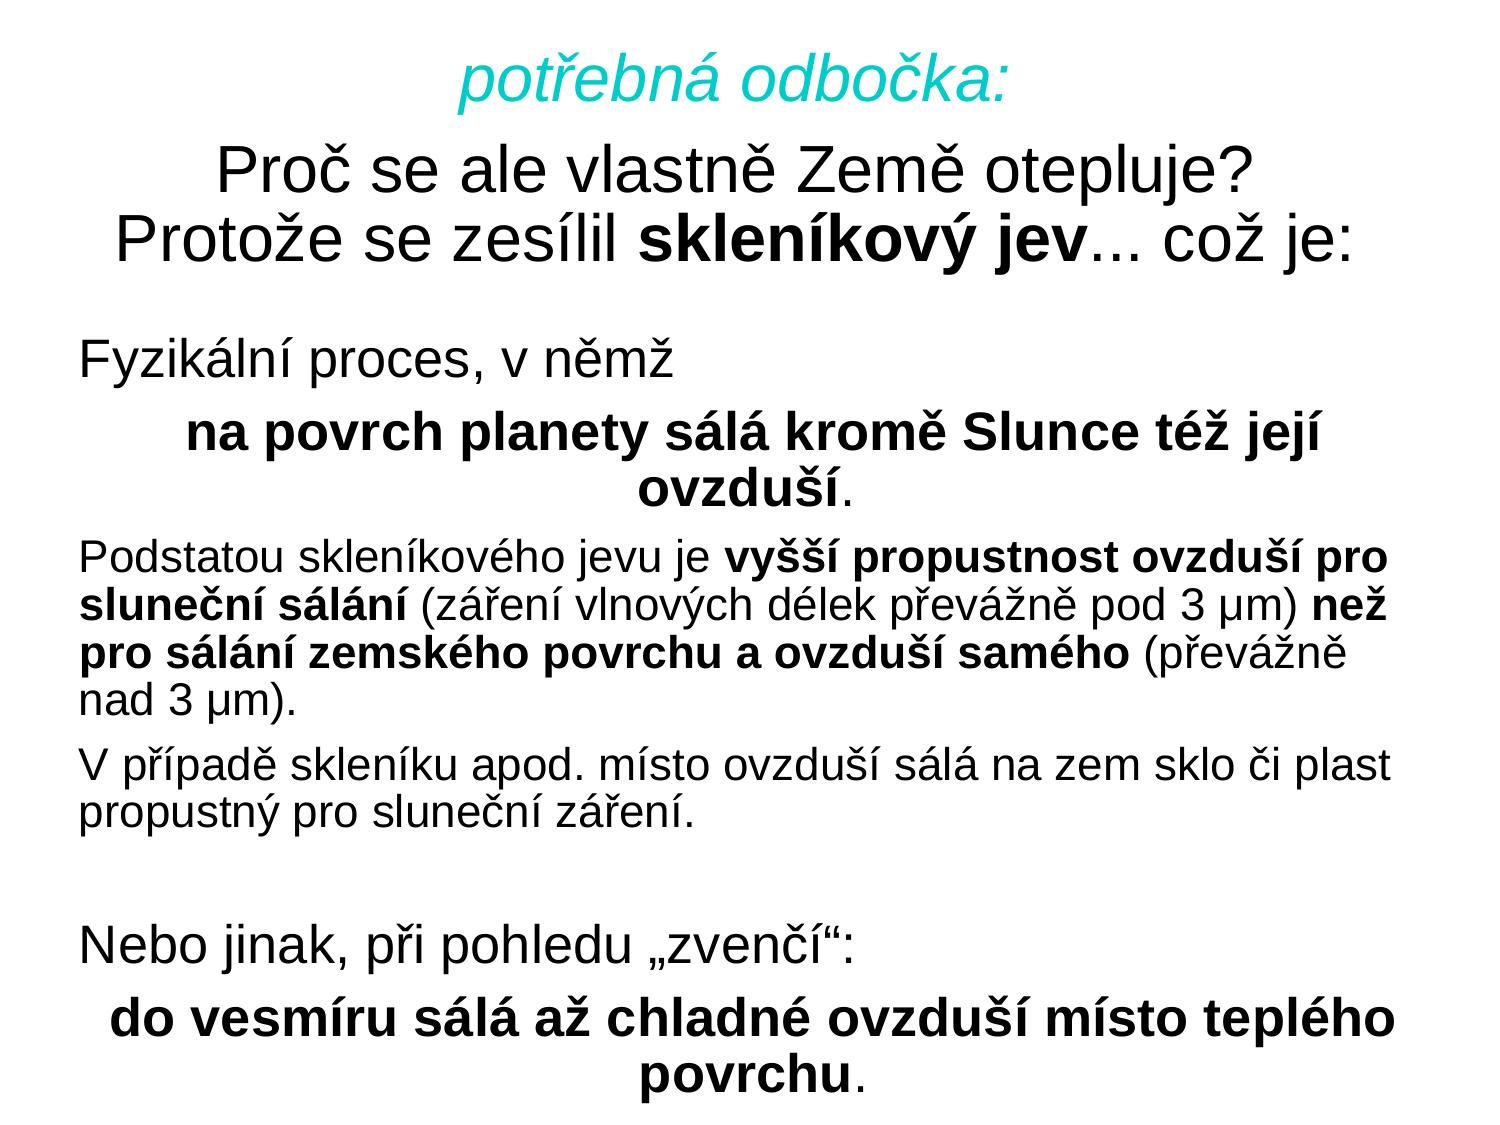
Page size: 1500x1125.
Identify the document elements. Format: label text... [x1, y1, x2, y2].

title potřebná odbočka: Proč se ale vlastně Země otepluje? Protože se zesílil skleníkový jev... což je: [60, 17, 1411, 304]
subtitle Fyzikální proces, v němž na povrch planety sálá kromě Slunce též její ovzduší. Podstatou skleníkového jevu je vyšší propustnost ovzduší pro sluneční sálání (záření vlnových délek převážně pod 3 μm) než pro sálání zemského povrchu a ovzduší samého (převážně nad 3 μm). V případě skleníku apod. místo ovzduší sálá na zem sklo či plast propustný pro sluneční záření. Nebo jinak, při pohledu „zvenčí“: do vesmíru sálá až chladné ovzduší místo teplého povrchu. [78, 292, 1429, 1125]
